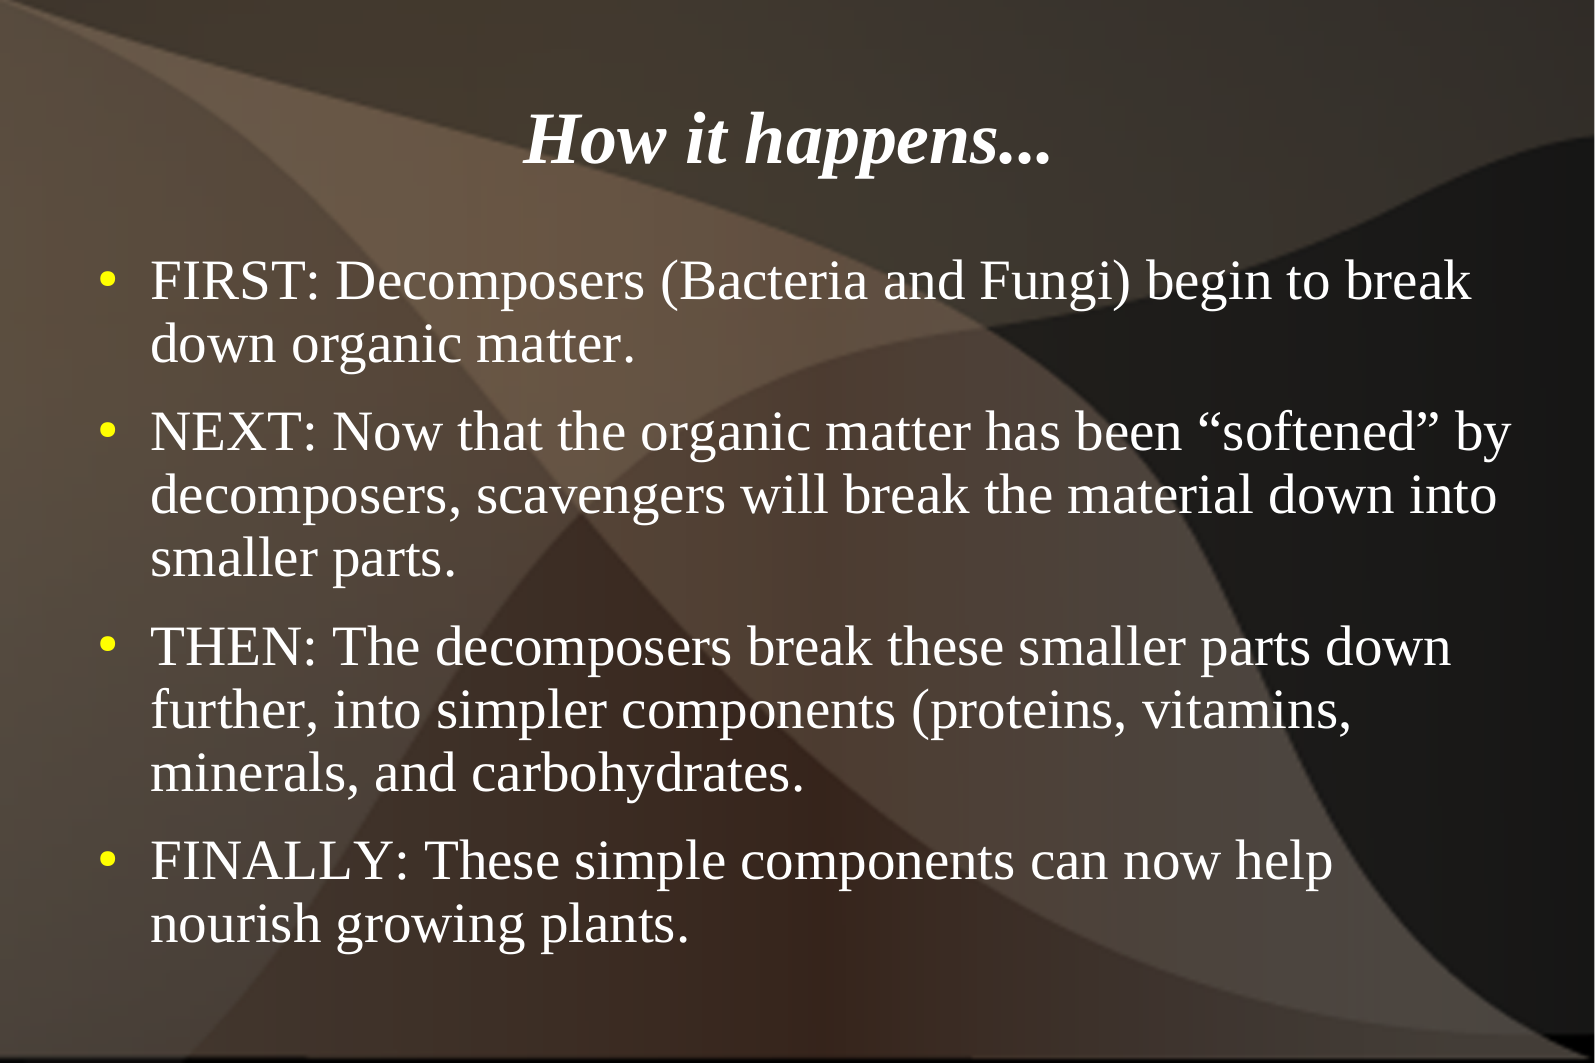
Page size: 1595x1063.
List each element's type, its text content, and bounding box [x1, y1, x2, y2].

list FIRST: Decomposers (Bacteria and Fungi) begin to break down organic matter. NEXT: Now that the organic matter has been “softened” by decomposers, scavengers will break the material down into smaller parts. THEN: The decomposers break these smaller parts down further, into simpler components (proteins, vitamins, minerals, and carbohydrates. FINALLY: These simple components can now help nourish growing plants. [79, 248, 1515, 958]
title How it happens... [72, 49, 1508, 228]
picture [0, 0, 1595, 1063]
